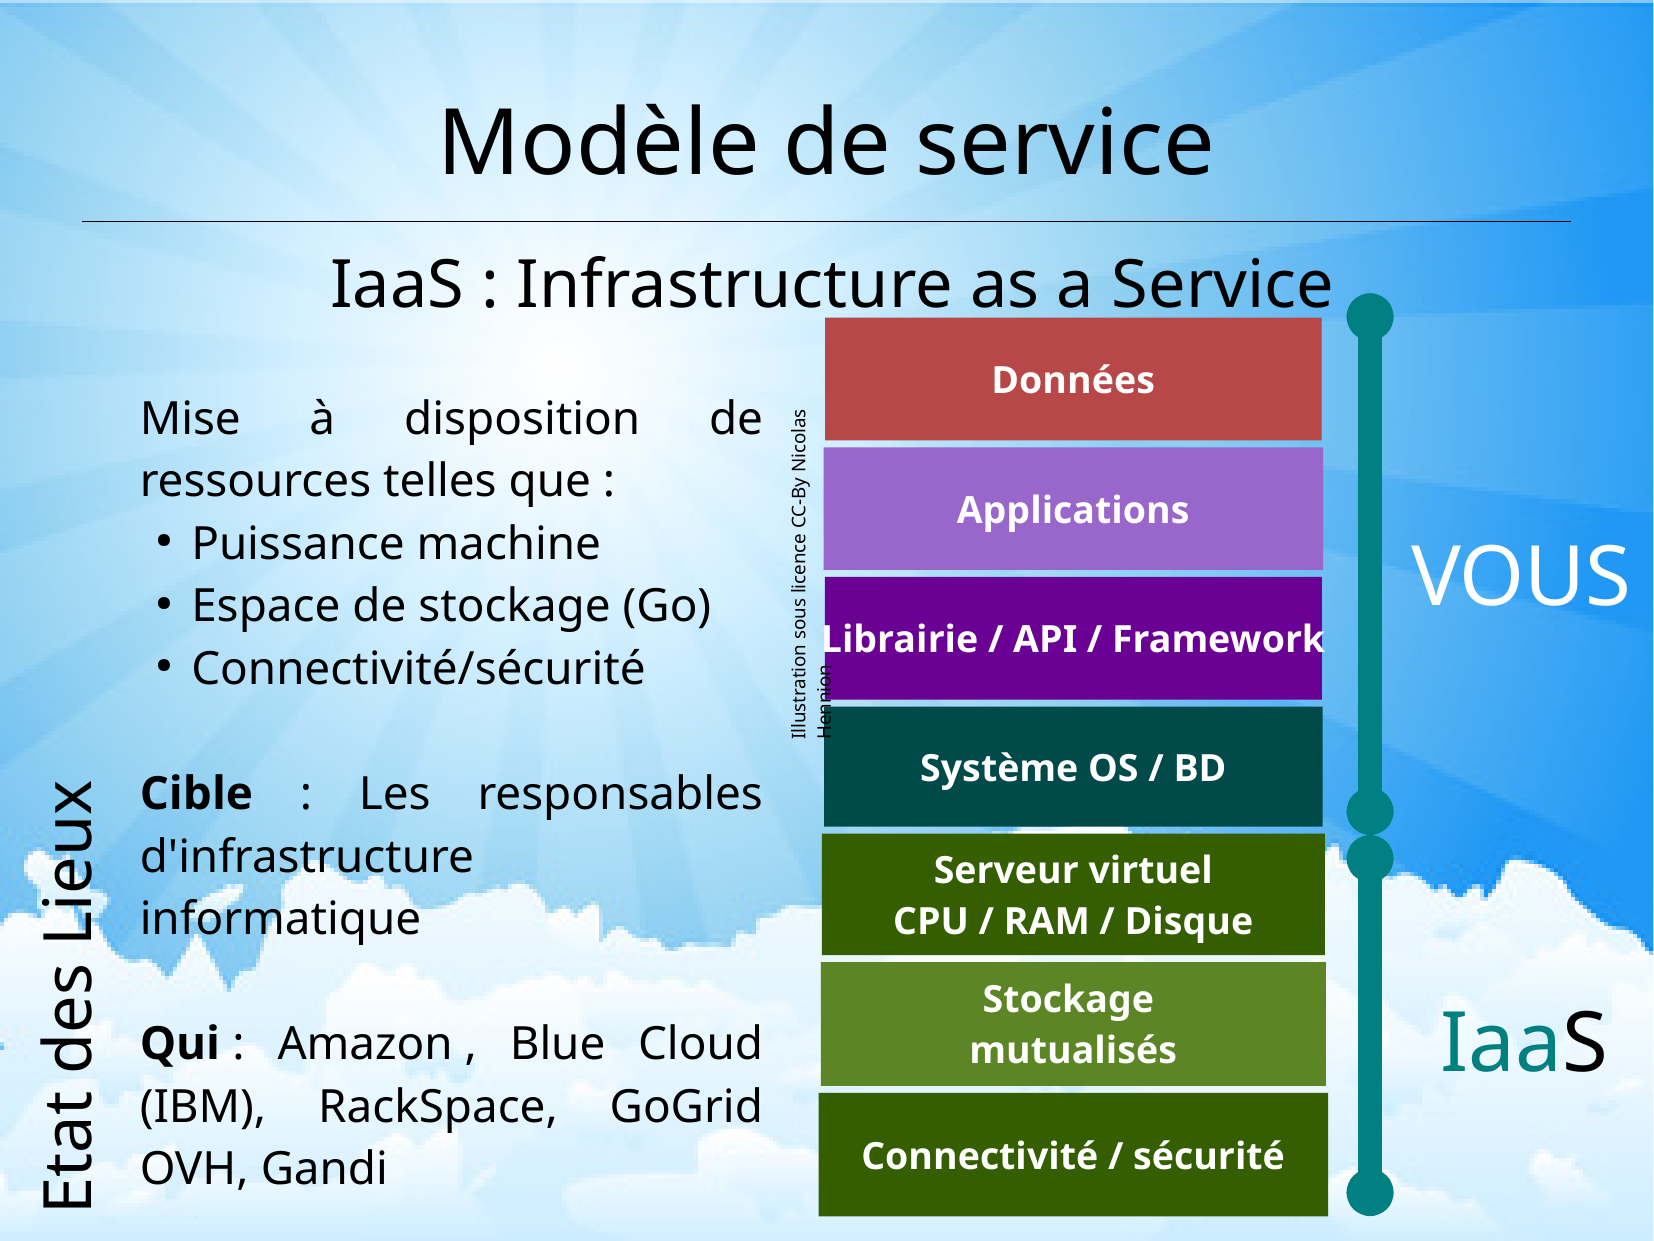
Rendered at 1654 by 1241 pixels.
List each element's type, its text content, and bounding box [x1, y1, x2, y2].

list IaaS : Infrastructure as a Service [82, 236, 1565, 325]
text_box Données [825, 317, 1322, 441]
text_box Serveur virtuel CPU / RAM / Disque [821, 833, 1325, 956]
text_box Système OS / BD [824, 706, 1323, 827]
text_box Applications [823, 447, 1324, 570]
text_box Etat des Lieux [13, 701, 83, 1229]
text_box Connectivité / sécurité [818, 1092, 1329, 1217]
text_box Stockage mutualisés [820, 962, 1326, 1086]
title Modèle de service [82, 56, 1571, 223]
text_box Librairie / API / Framework [824, 576, 1322, 700]
title VOUS [1264, 526, 1654, 620]
picture [0, 0, 1654, 1241]
text_box Mise à disposition de ressources telles que : Puissance machine Espace de stockage (Go) Connectivité/sécurité Cible : Les responsables d'infrastructure informatique Qui : Amazon , Blue Cloud (IBM), RackSpace, GoGrid OVH, Gandi [124, 377, 778, 1078]
title IaaS [1326, 992, 1654, 1086]
text_box Illustration sous licence CC-By Nicolas Hennion [777, 316, 814, 755]
